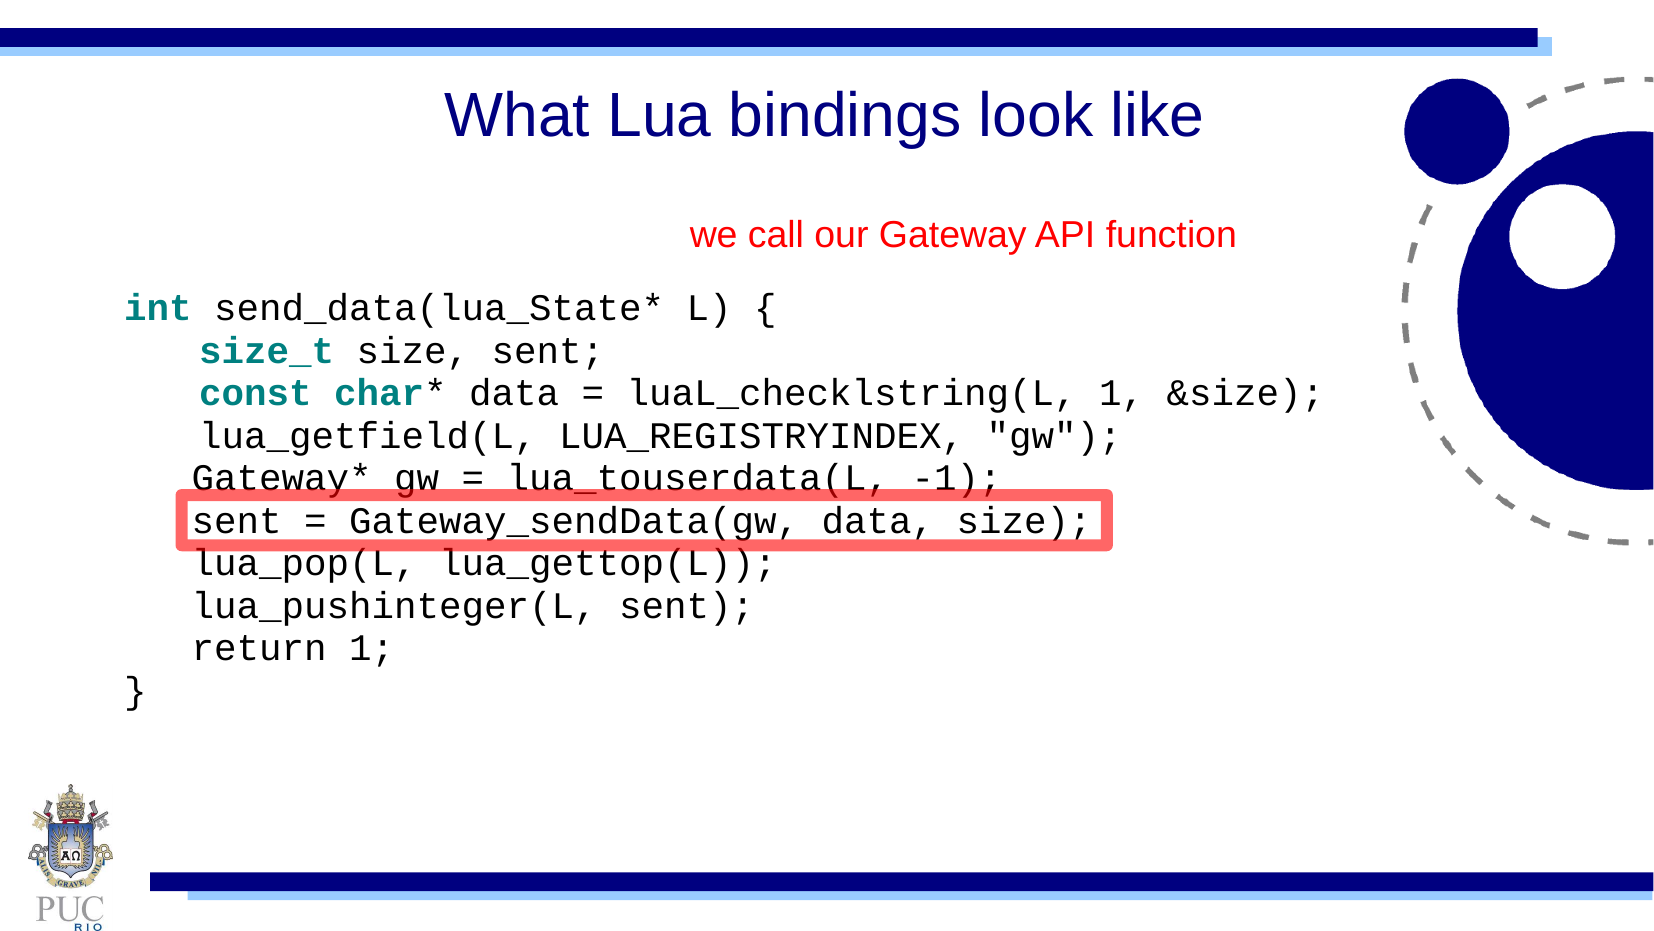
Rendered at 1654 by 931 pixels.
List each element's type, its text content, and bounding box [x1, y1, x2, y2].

picture [1377, 29, 1654, 564]
text_box we call our Gateway API function [675, 205, 1253, 263]
title What Lua bindings look like [37, 37, 1377, 193]
text_box int send_data(lua_State* L) { size_t size, sent; const char* data = luaL_checklstring(L, 1, &size); lua_getfield(L, LUA_REGISTRYINDEX, "gw"); Gateway* gw = lua_touserdata(L, -1); sent = Gateway_sendData(gw, data, size); lua_pop(L, lua_gettop(L)); lua_pushinteger(L, sent); return 1; } [124, 200, 1613, 804]
picture [28, 784, 113, 931]
